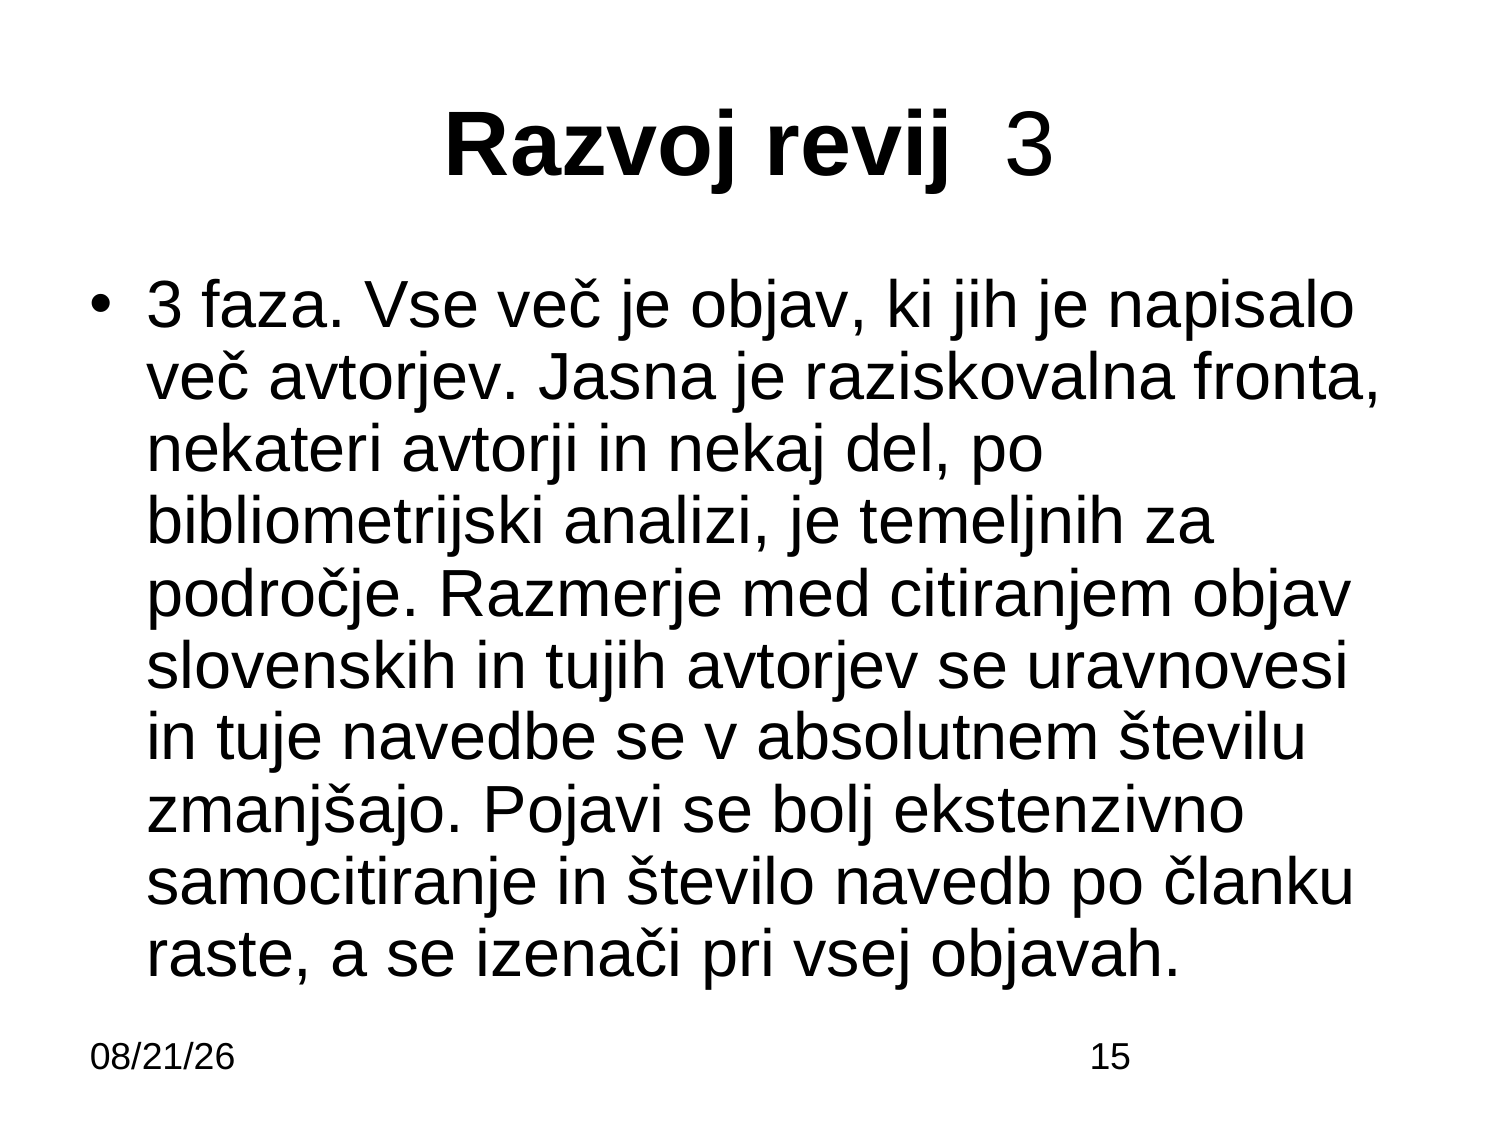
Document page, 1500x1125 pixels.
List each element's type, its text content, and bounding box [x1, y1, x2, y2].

title Razvoj revij 3 [75, 45, 1426, 233]
list 3 faza. Vse več je objav, ki jih je napisalo več avtorjev. Jasna je raziskovalna fronta, nekateri avtorji in nekaj del, po bibliometrijski analizi, je temeljnih za področje. Razmerje med citiranjem objav slovenskih in tujih avtorjev se uravnovesi in tuje navedbe se v absolutnem številu zmanjšajo. Pojavi se bolj ekstenzivno samocitiranje in število navedb po članku raste, a se izenači pri vsej objavah. [75, 262, 1426, 1006]
